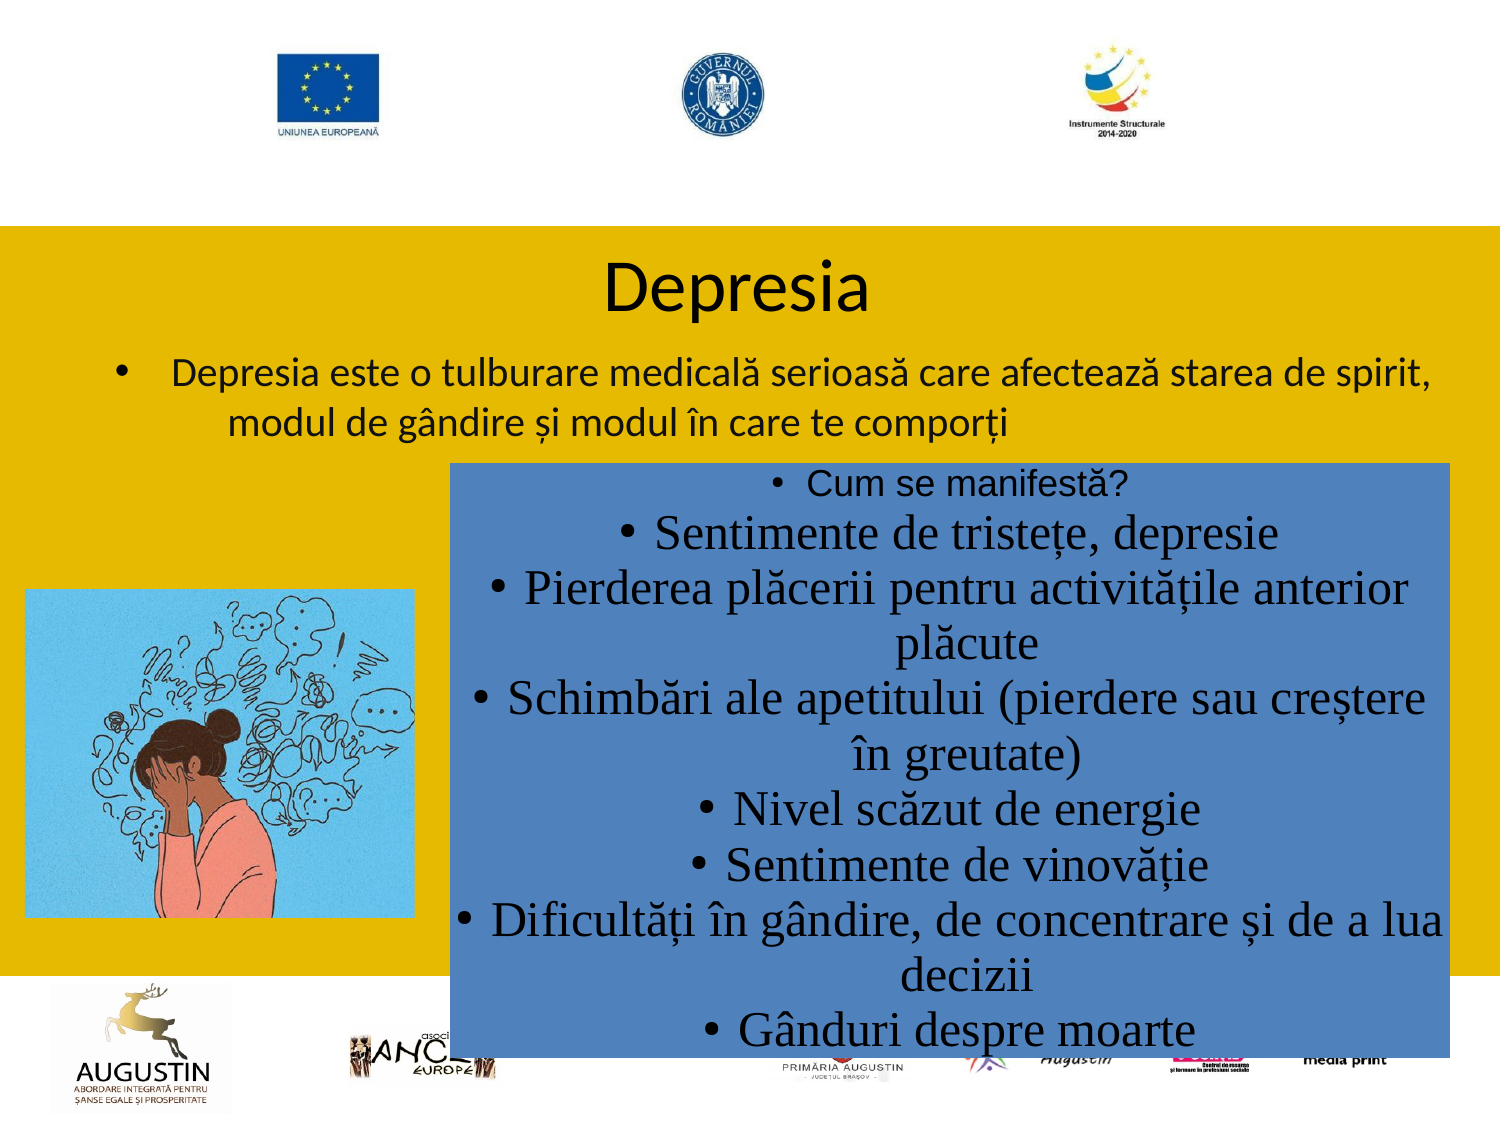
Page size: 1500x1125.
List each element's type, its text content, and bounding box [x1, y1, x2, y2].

list Depresia este o tulburare medicală serioasă care afectează starea de spirit, modul de gândire și modul în care te comporți [99, 337, 1450, 851]
table_cell Sentimente de tristețe, depresie [450, 505, 1450, 560]
title Depresia [62, 187, 1413, 376]
table_cell Gânduri despre moarte [450, 1002, 1450, 1058]
table_cell Nivel scăzut de energie [450, 781, 1450, 836]
table_cell Schimbări ale apetitului (pierdere sau creștere în greutate) [450, 671, 1450, 781]
table_cell Sentimente de vinovăție [450, 836, 1450, 892]
table_cell Pierderea plăcerii pentru activitățile anterior plăcute [450, 560, 1450, 671]
table_cell Dificultăți în gândire, de concentrare și de a lua decizii [450, 892, 1450, 1002]
table_header Cum se manifestă? [450, 463, 1450, 505]
picture [24, 589, 415, 918]
